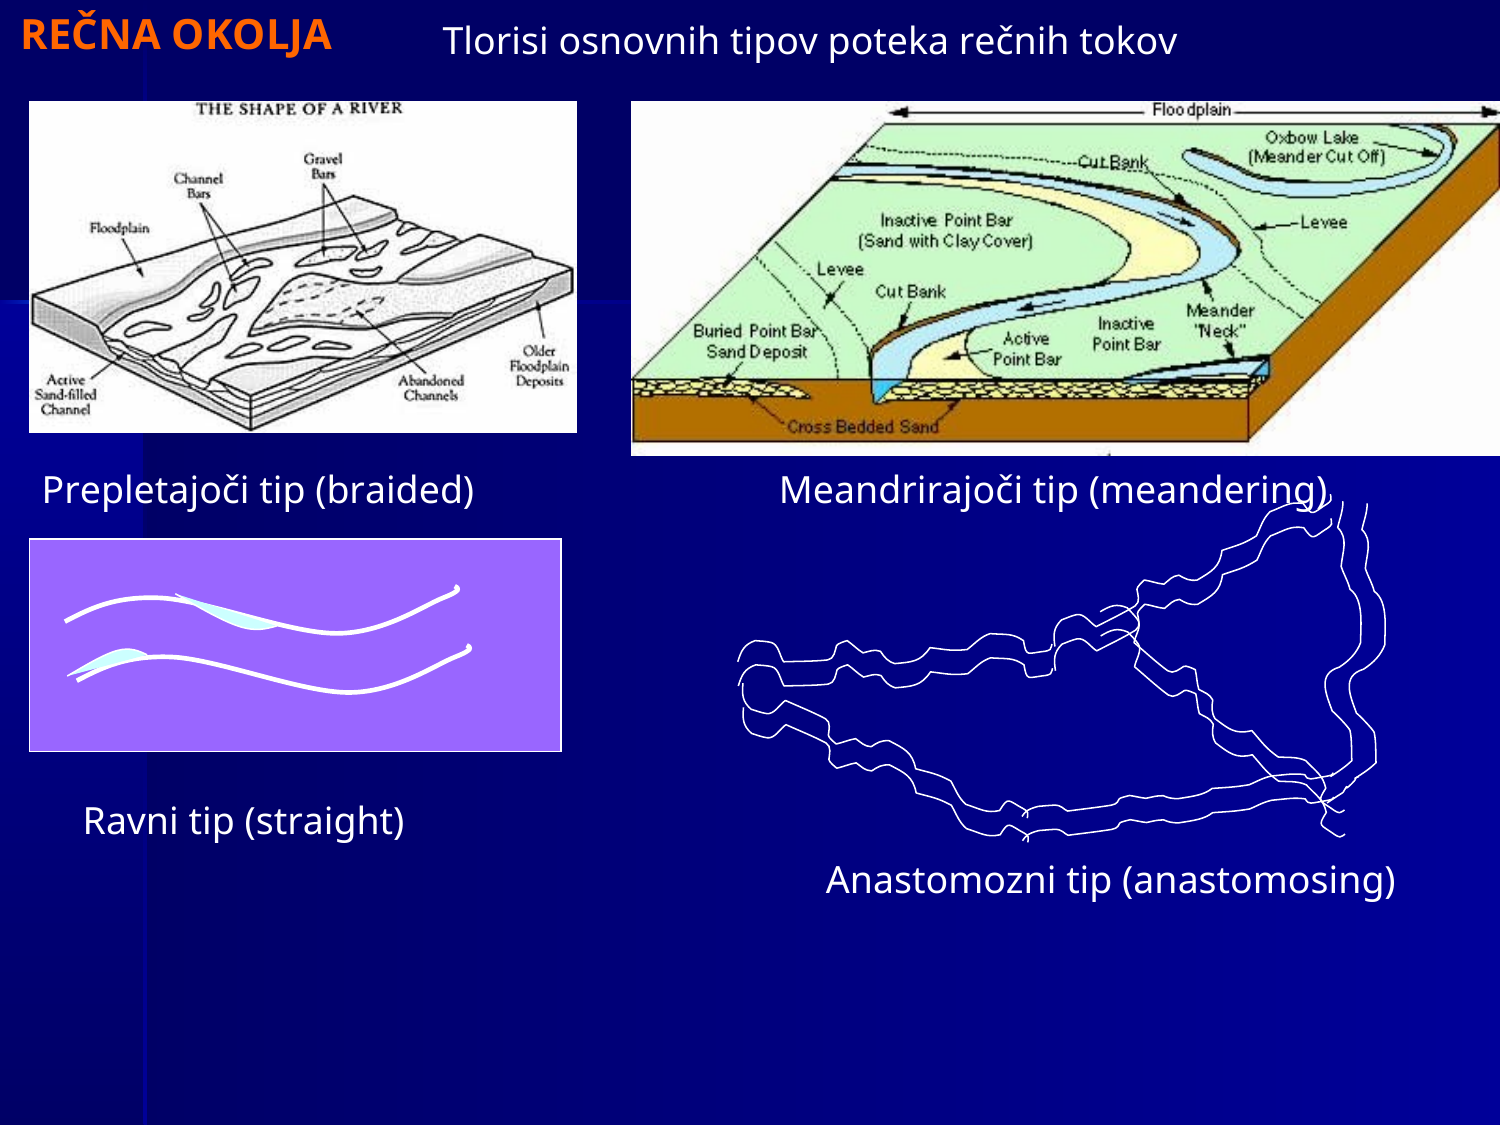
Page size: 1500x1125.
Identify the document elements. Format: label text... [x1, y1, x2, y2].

text_box Ravni tip (straight) [67, 789, 420, 850]
text_box REČNA OKOLJA [6, 0, 348, 66]
text_box Prepletajoči tip (braided) [26, 458, 490, 520]
text_box Anastomozni tip (anastomosing) [811, 848, 1412, 909]
text_box [29, 538, 561, 752]
text_box Meandrirajoči tip (meandering) [764, 458, 1343, 520]
picture [631, 101, 1500, 456]
text_box Tlorisi osnovnih tipov poteka rečnih tokov [427, 9, 1194, 71]
picture [29, 101, 577, 434]
